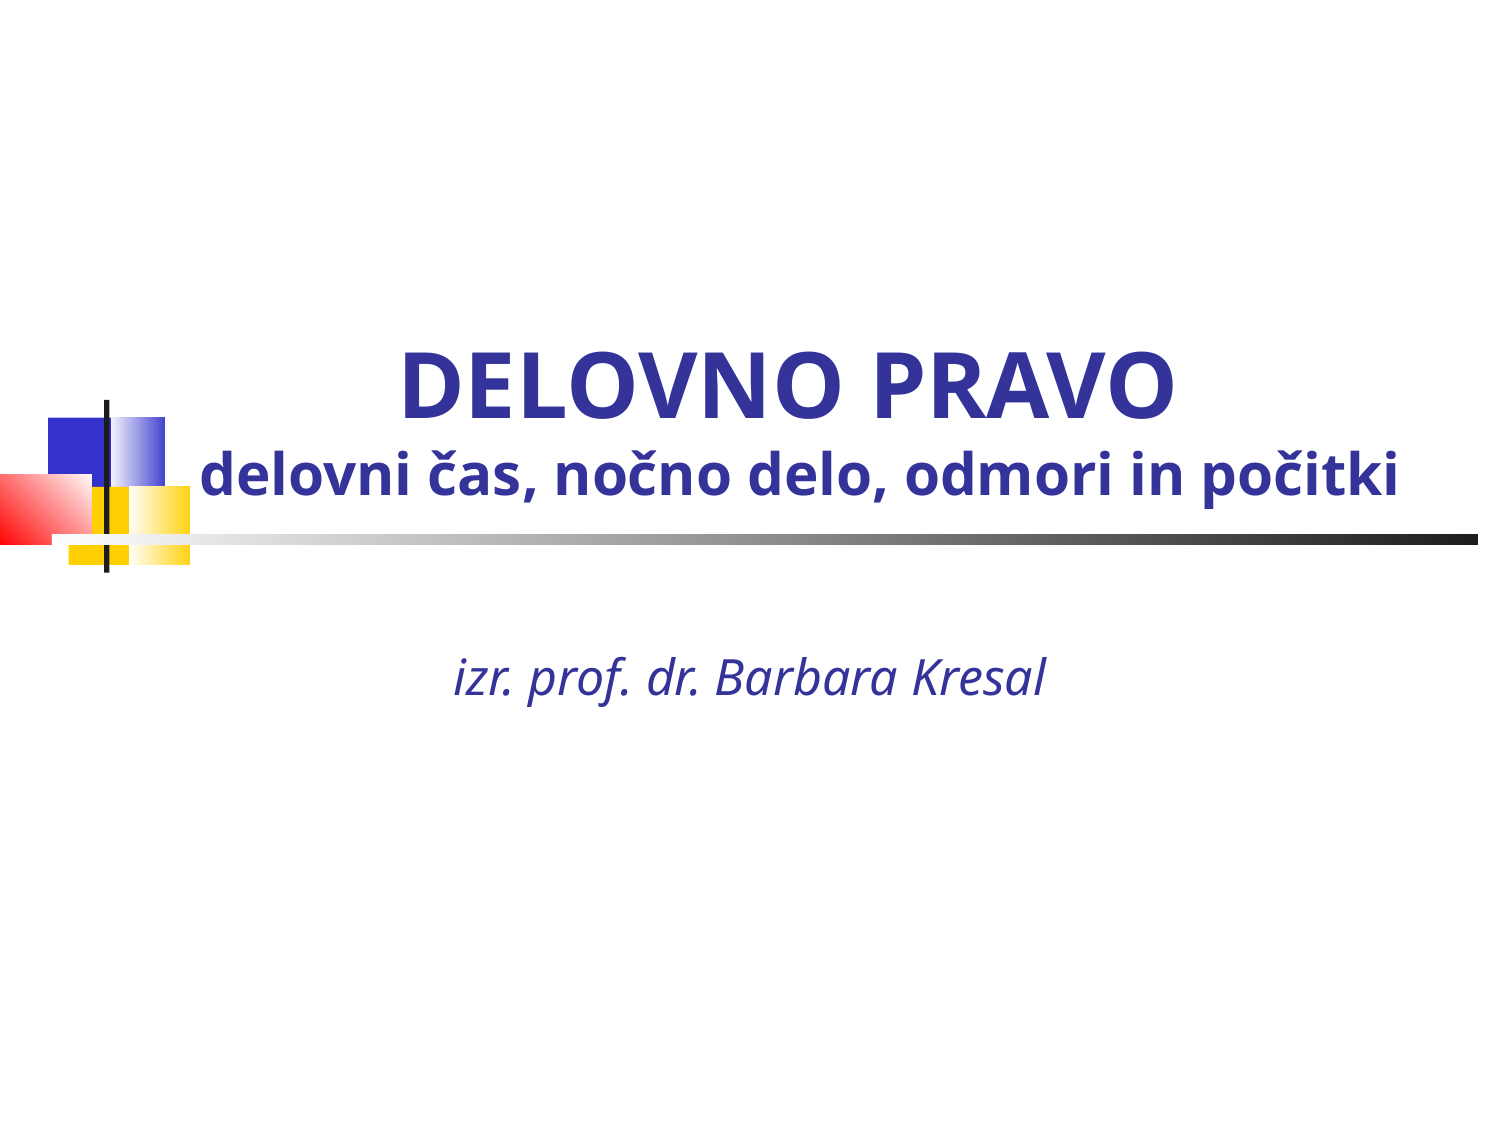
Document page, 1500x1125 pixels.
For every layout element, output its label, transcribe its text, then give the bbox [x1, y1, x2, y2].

text_box izr. prof. dr. Barbara Kresal [225, 637, 1276, 926]
title DELOVNO PRAVO delovni čas, nočno delo, odmori in počitki [162, 274, 1438, 515]
